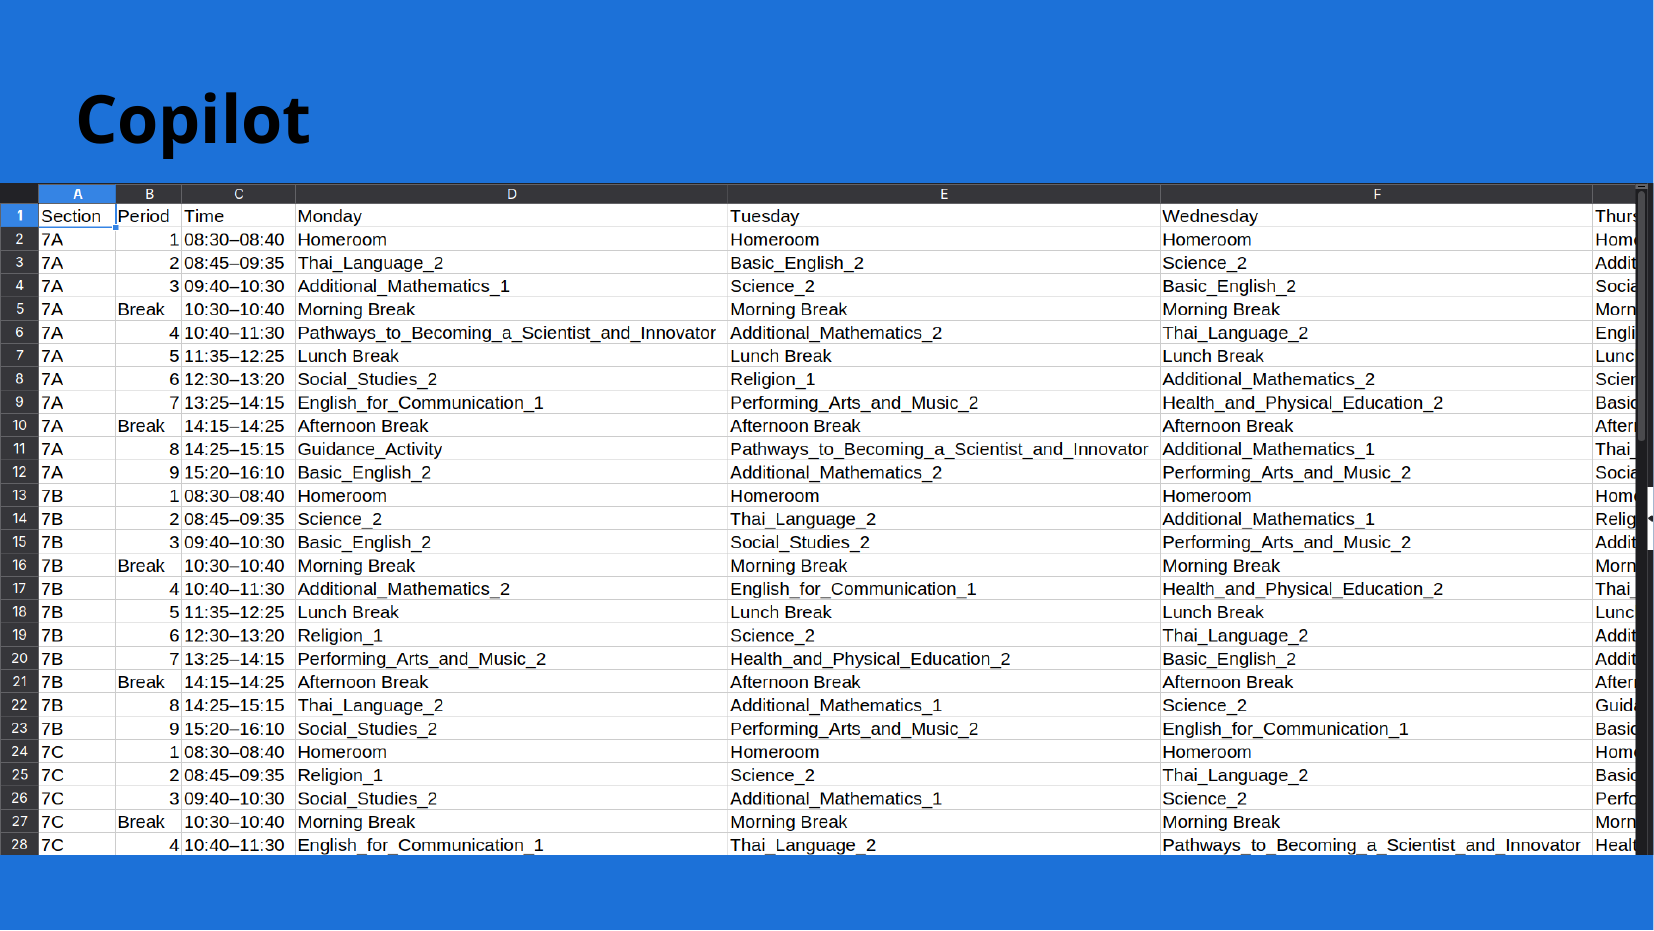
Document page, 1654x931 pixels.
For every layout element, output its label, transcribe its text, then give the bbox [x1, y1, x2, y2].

title Copilot [75, 71, 1564, 164]
picture [0, 183, 1654, 855]
